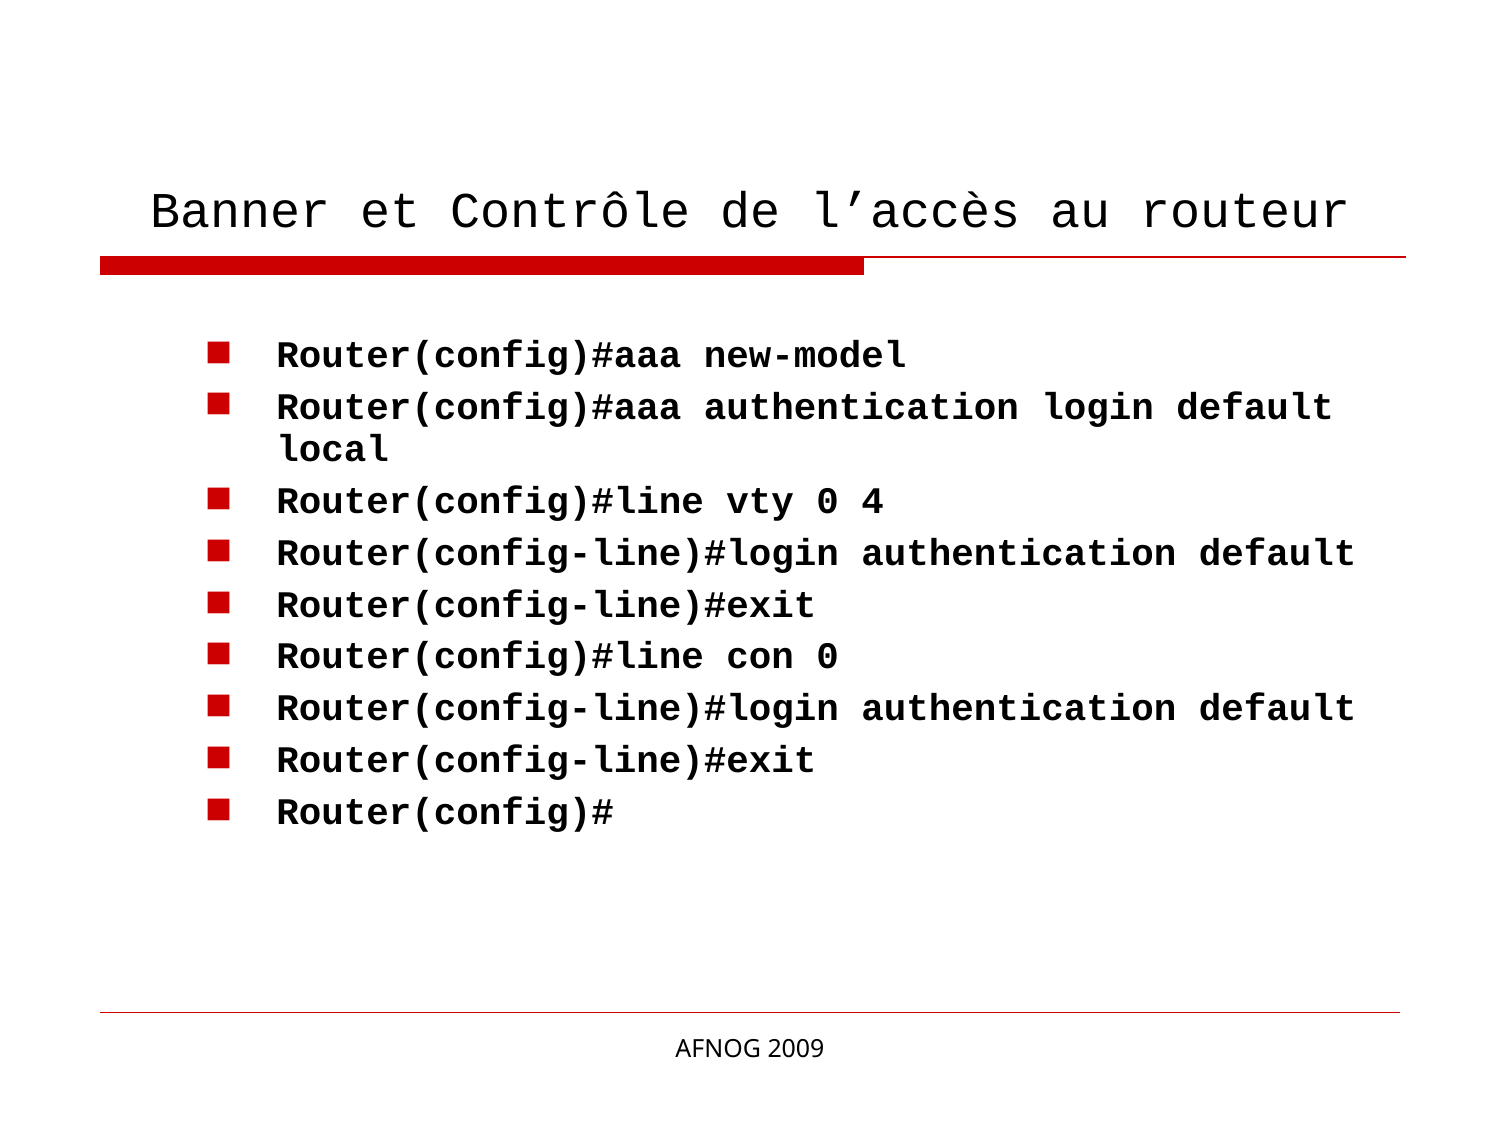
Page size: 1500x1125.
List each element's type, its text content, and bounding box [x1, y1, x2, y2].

title Banner et Contrôle de l’accès au routeur [94, 49, 1407, 250]
text_box AFNOG 2009 [512, 1024, 988, 1103]
list Router(config)#aaa new-model Router(config)#aaa authentication login default local Router(config)#line vty 0 4 Router(config-line)#login authentication default Router(config-line)#exit Router(config)#line con 0 Router(config-line)#login authentication default Router(config-line)#exit Router(config)# [112, 262, 1459, 1006]
